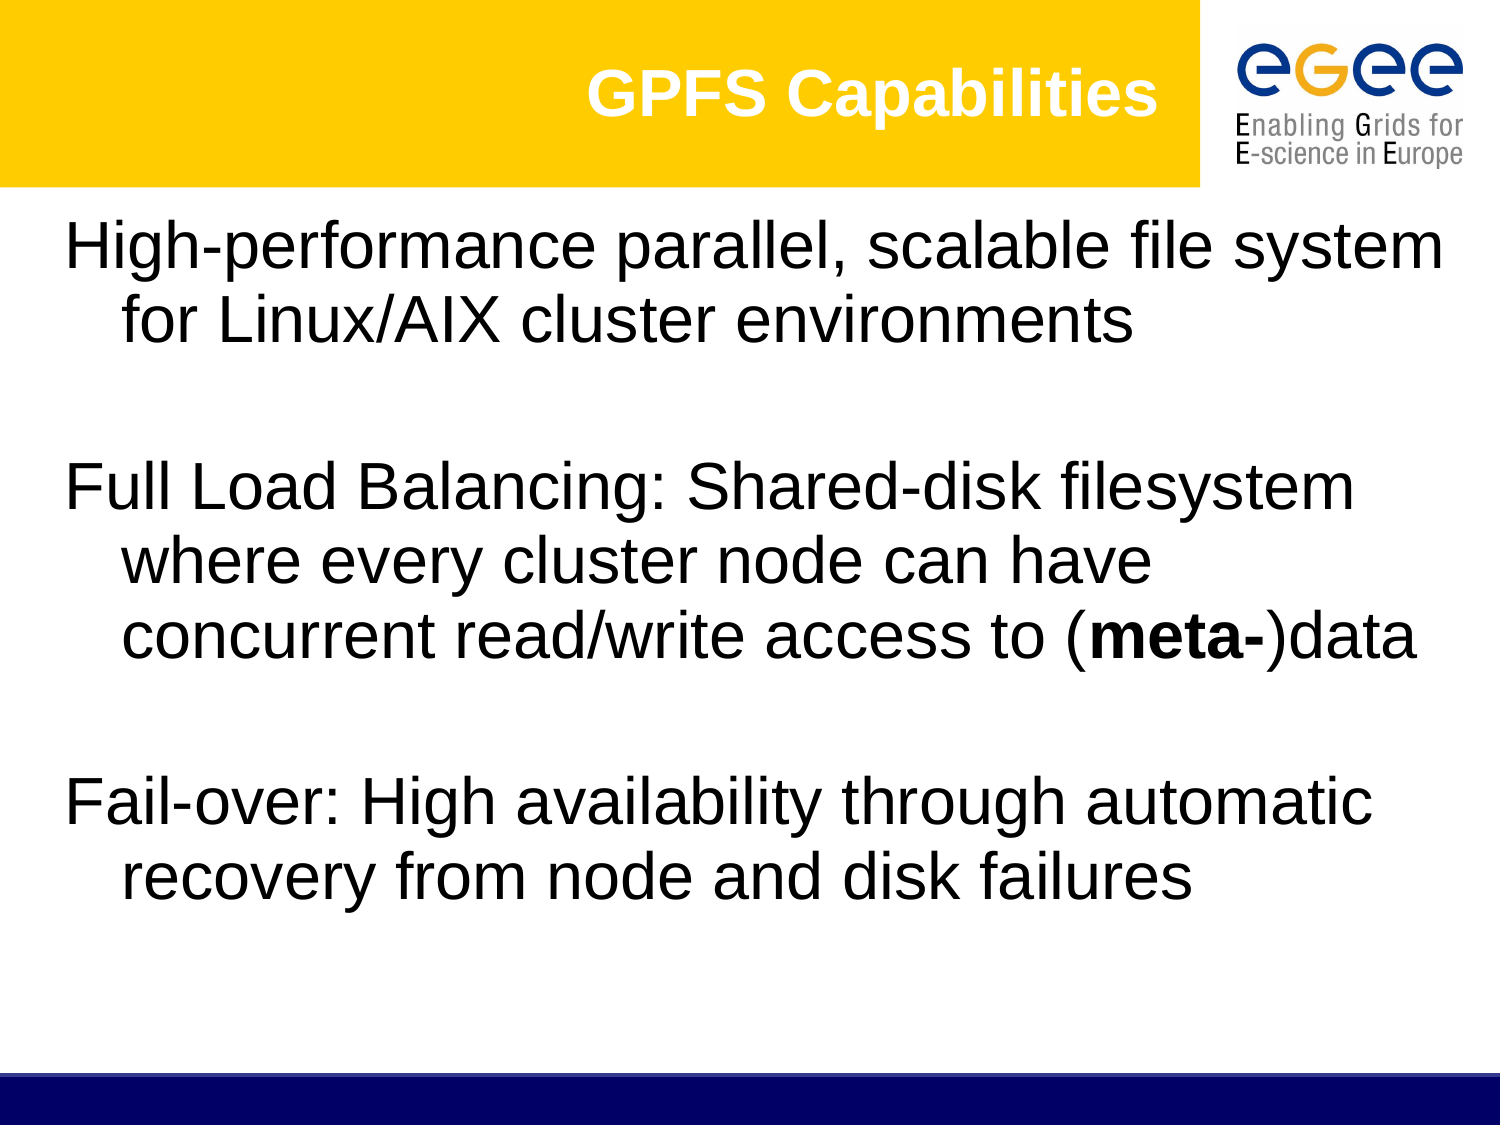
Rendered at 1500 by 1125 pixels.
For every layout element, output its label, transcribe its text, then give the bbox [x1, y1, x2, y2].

title GPFS Capabilities [12, 37, 1175, 150]
picture [1237, 24, 1463, 169]
list High-performance parallel, scalable file system for Linux/AIX cluster environments Full Load Balancing: Shared-disk filesystem where every cluster node can have concurrent read/write access to (meta-)data Fail-over: High availability through automatic recovery from node and disk failures [50, 200, 1463, 1013]
